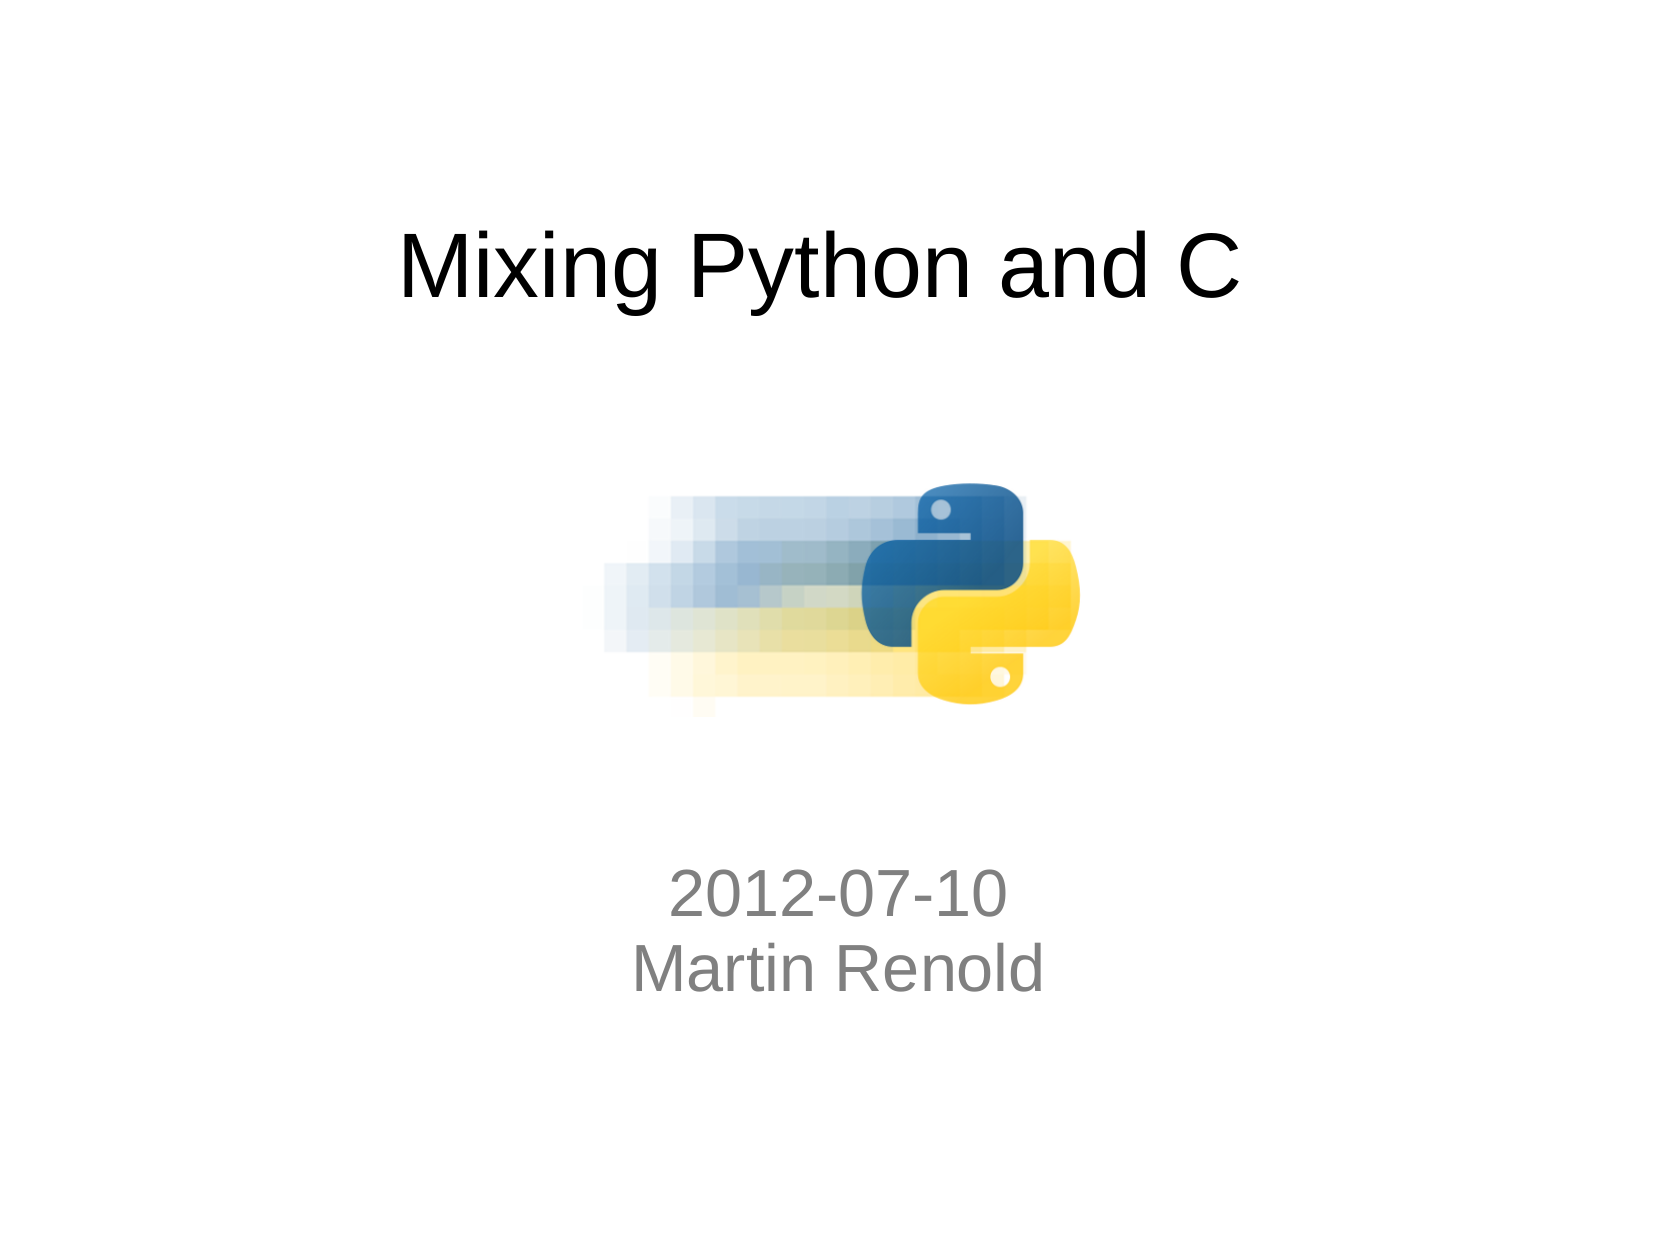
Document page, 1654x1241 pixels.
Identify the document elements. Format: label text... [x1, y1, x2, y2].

picture [271, 472, 1093, 717]
text_box 2012-07-10 Martin Renold [76, 856, 1565, 1006]
title Mixing Python and C [76, 147, 1565, 385]
